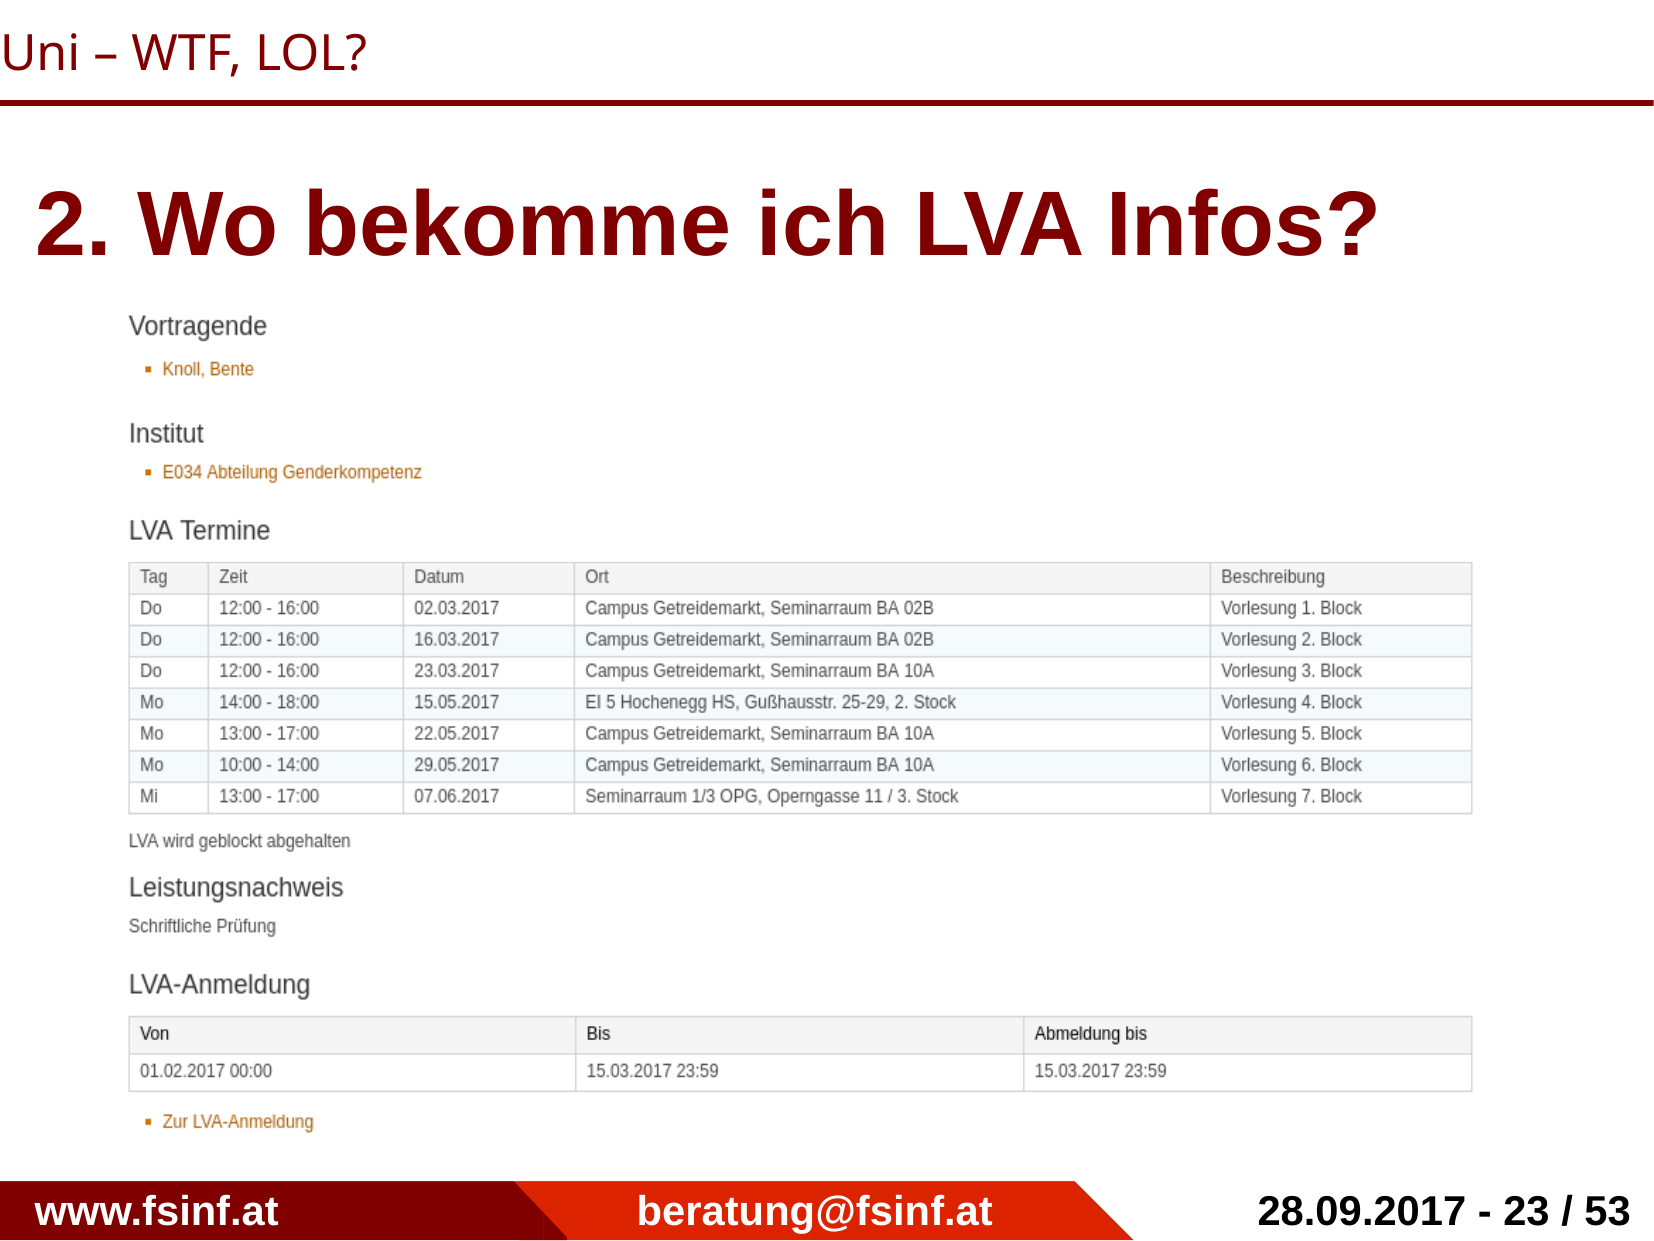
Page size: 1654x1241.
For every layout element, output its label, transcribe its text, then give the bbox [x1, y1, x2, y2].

picture [82, 283, 1501, 1158]
title 2. Wo bekomme ich LVA Infos? [35, 120, 1619, 328]
